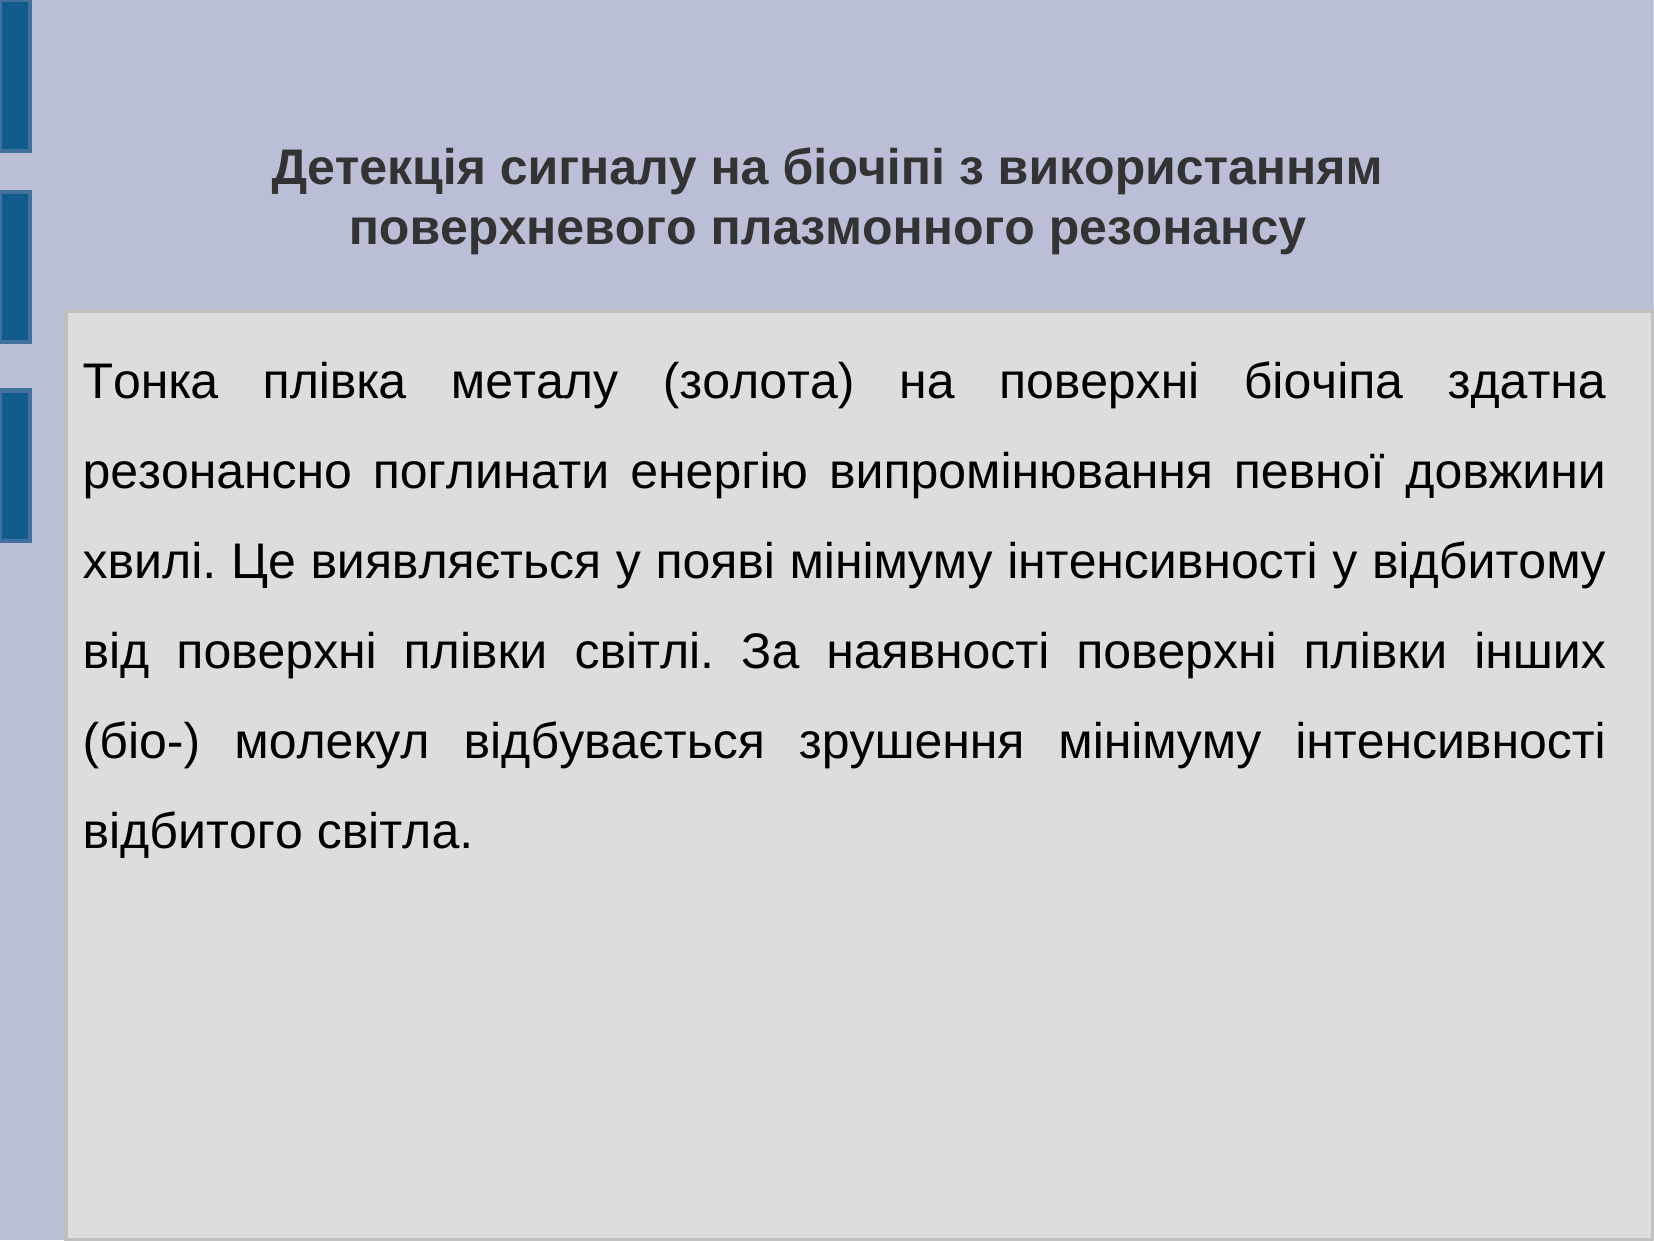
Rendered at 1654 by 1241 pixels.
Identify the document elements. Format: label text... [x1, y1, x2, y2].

title Детекція сигналу на біочіпі з використанням поверхневого плазмонного резонансу [121, 134, 1534, 256]
list Тонка плівка металу (золота) на поверхні біочіпа здатна резонансно поглинати енергію випромінювання певної довжини хвилі. Це виявляється у появі мінімуму інтенсивності у відбитому від поверхні плівки світлі. За наявності поверхні плівки інших (біо-) молекул відбувається зрушення мінімуму інтенсивності відбитого світла. [82, 318, 1607, 1241]
